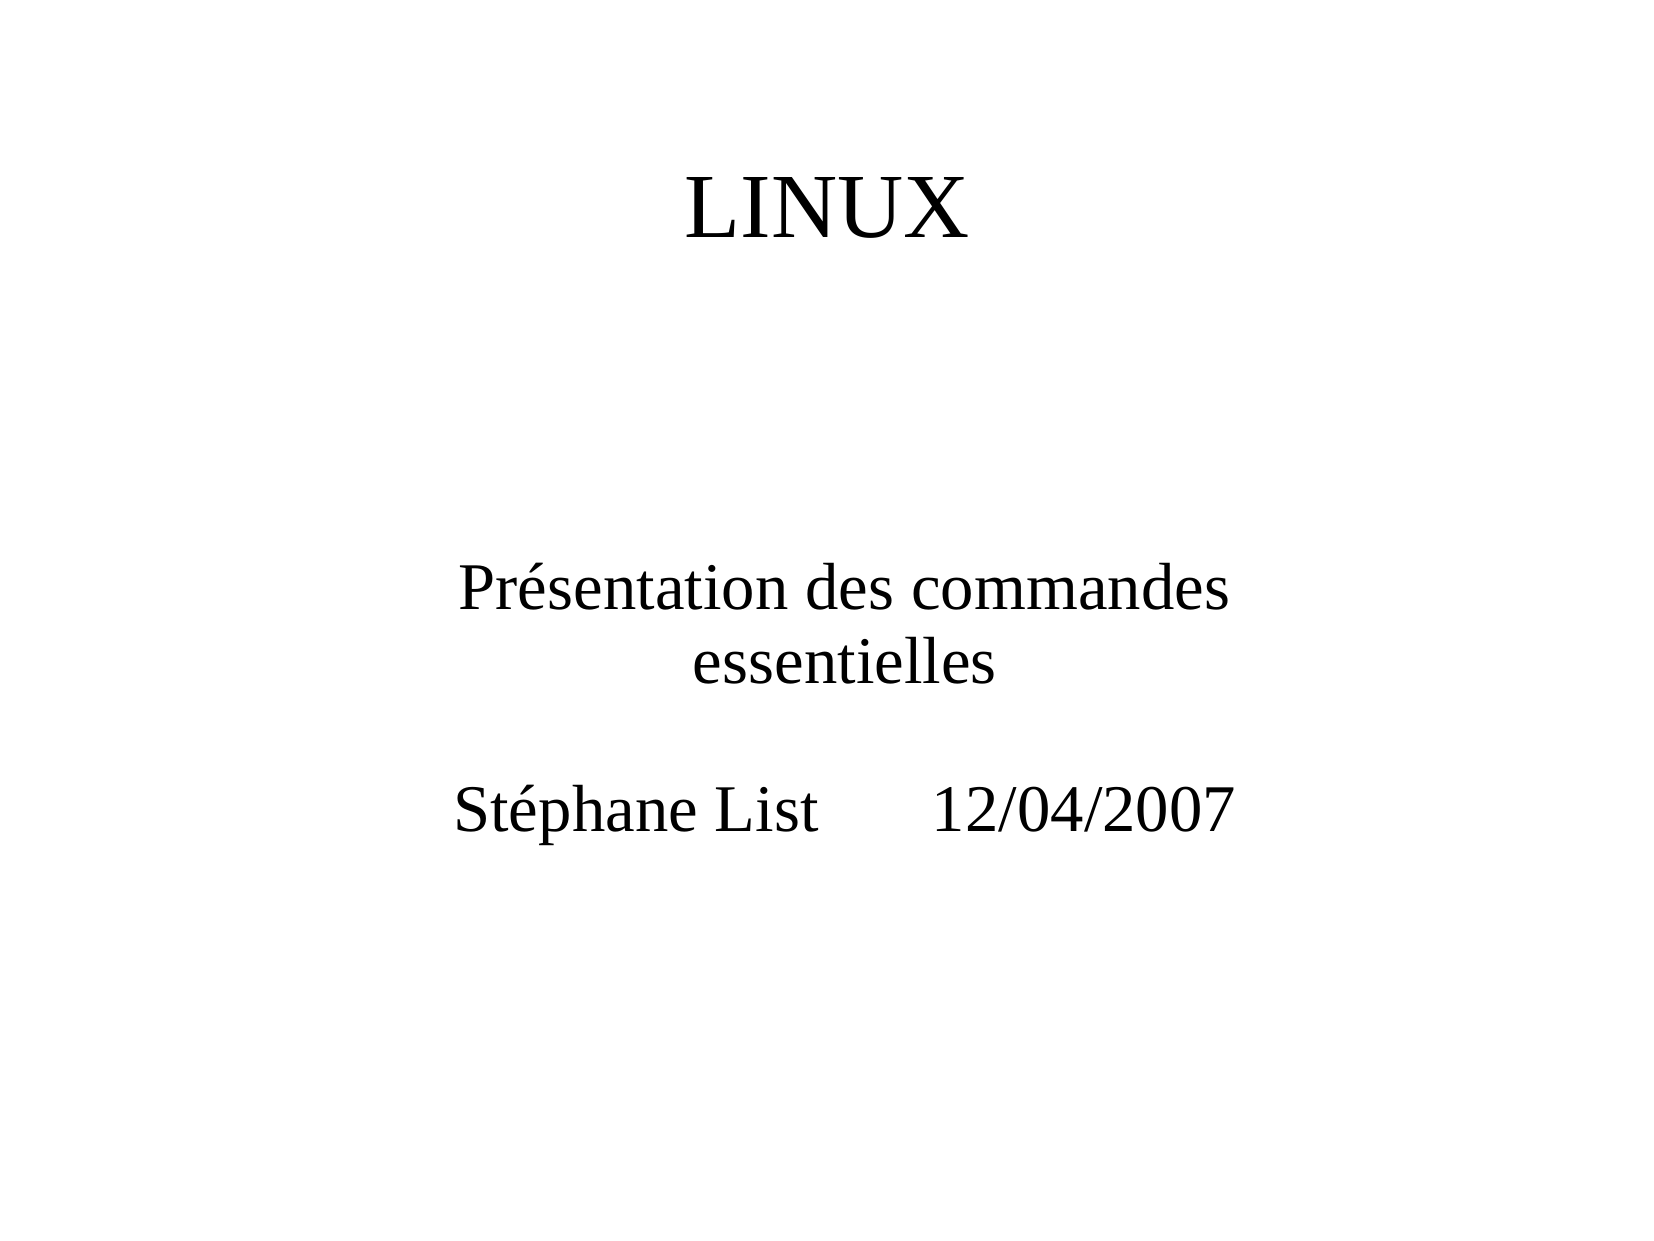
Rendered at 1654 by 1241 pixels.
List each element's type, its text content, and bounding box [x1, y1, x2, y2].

title LINUX [121, 102, 1534, 311]
subtitle Présentation des commandes essentielles Stéphane List 12/04/2007 [121, 344, 1534, 1127]
